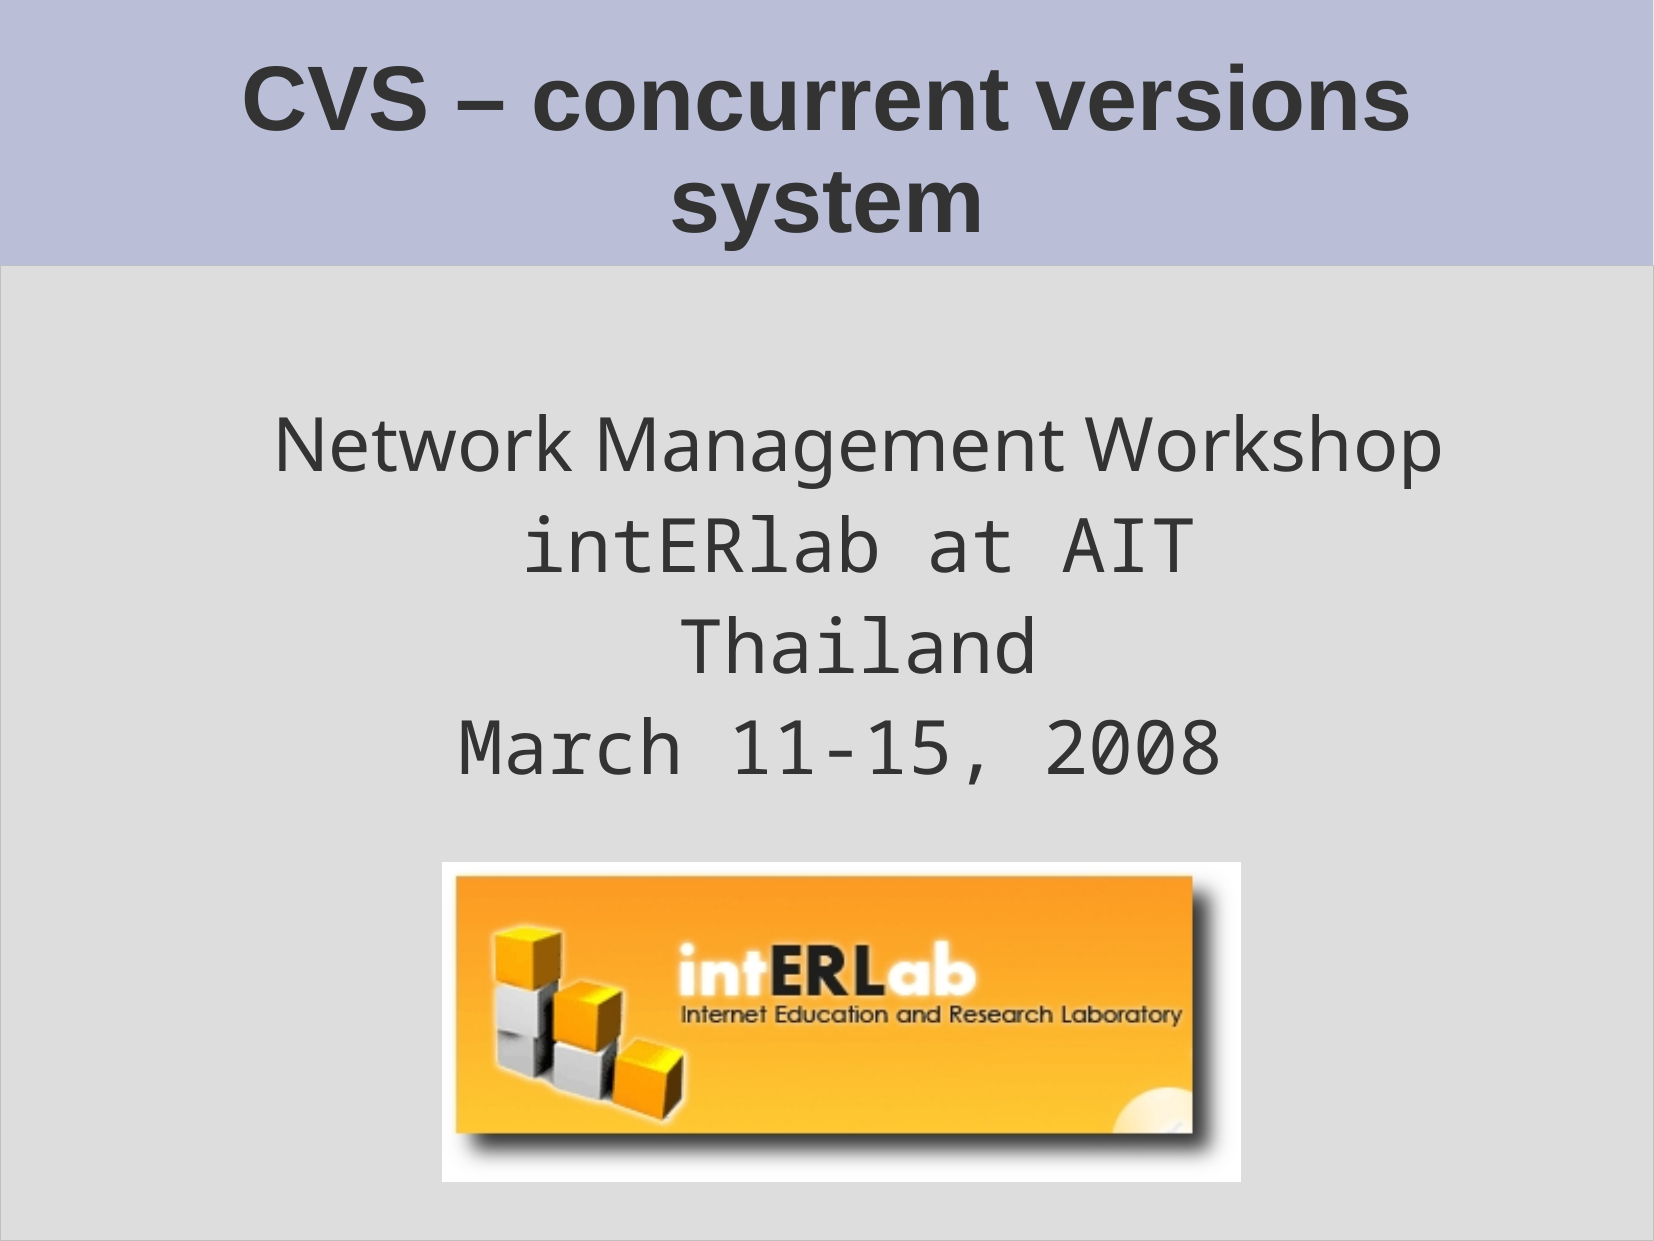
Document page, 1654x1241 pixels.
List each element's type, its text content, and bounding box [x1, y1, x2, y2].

title CVS – concurrent versions system [121, 44, 1534, 256]
text_box Network Management Workshop intERlab at AIT Thailand March 11-15, 2008 [121, 322, 1561, 1133]
picture [442, 862, 1241, 1182]
